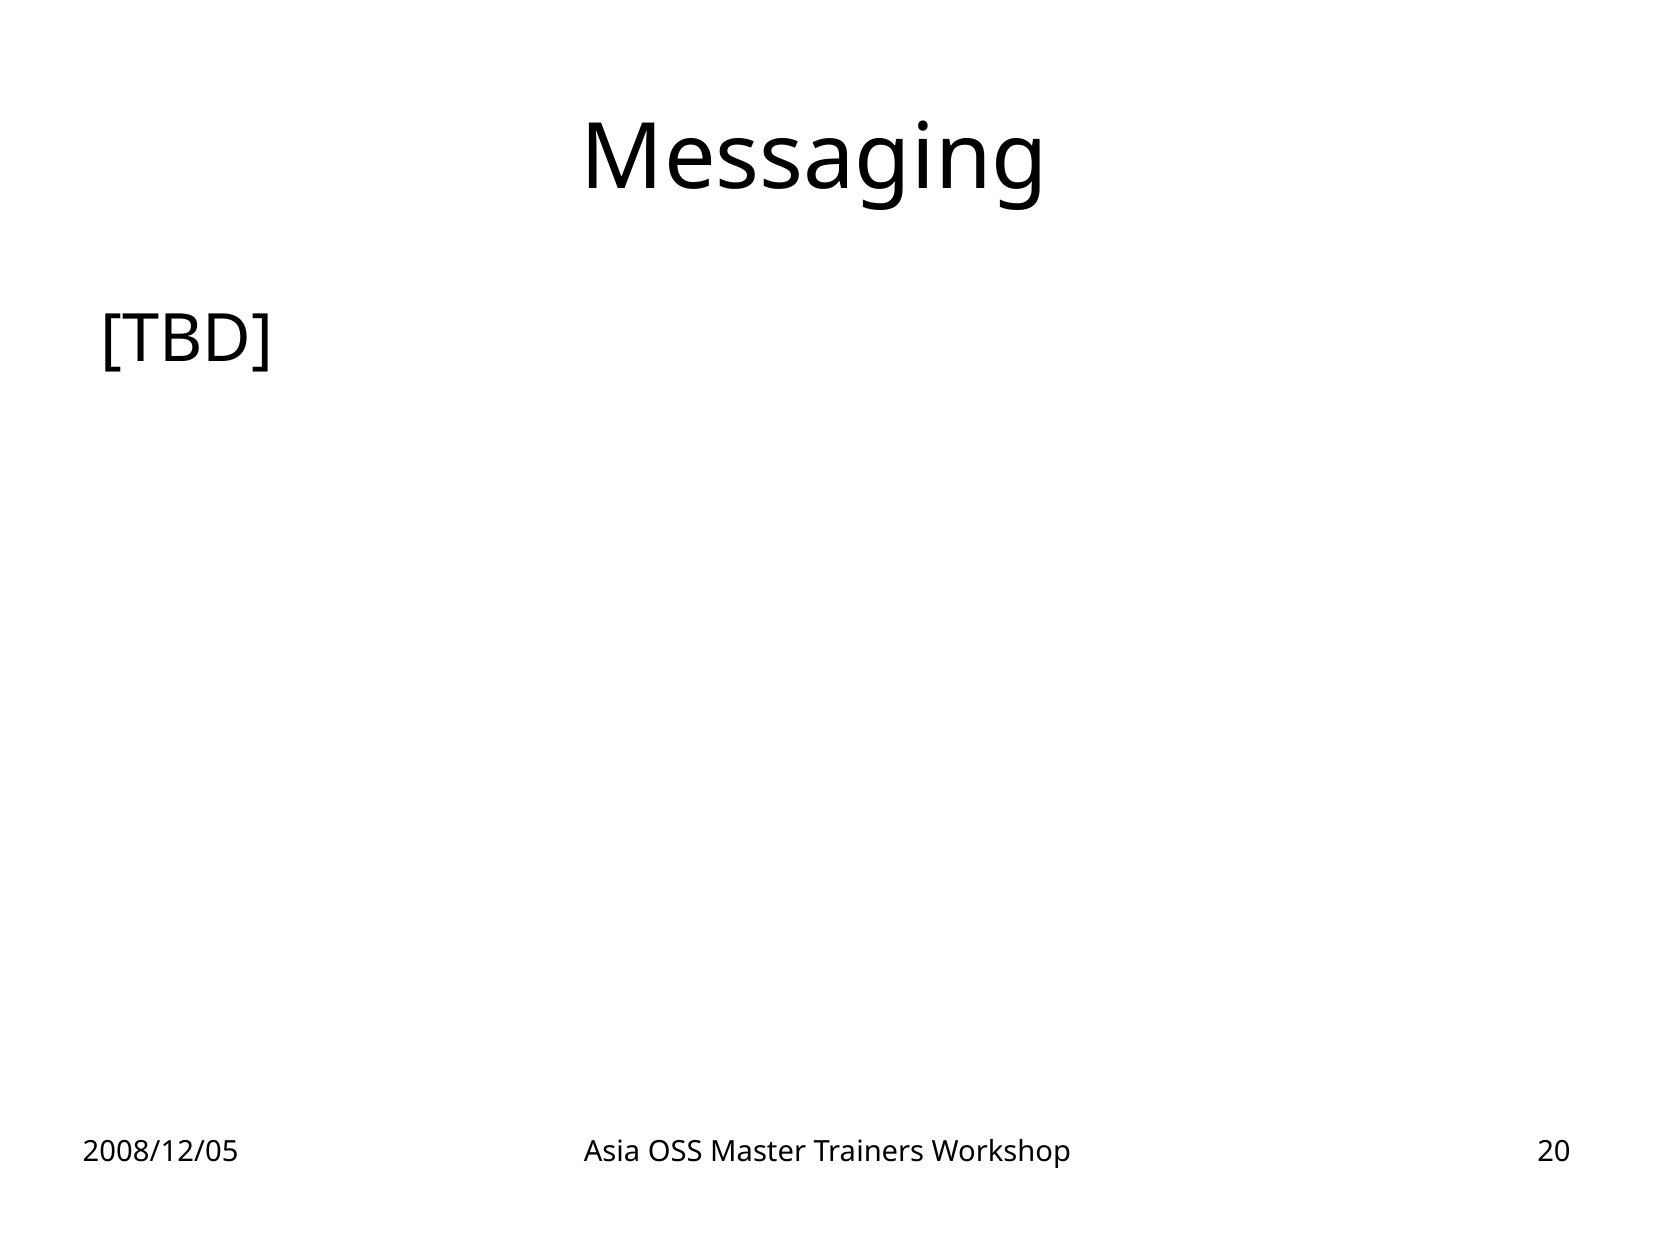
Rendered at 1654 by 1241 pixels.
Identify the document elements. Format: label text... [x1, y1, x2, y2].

list [TBD] [82, 290, 1571, 1094]
title Messaging [82, 49, 1571, 257]
